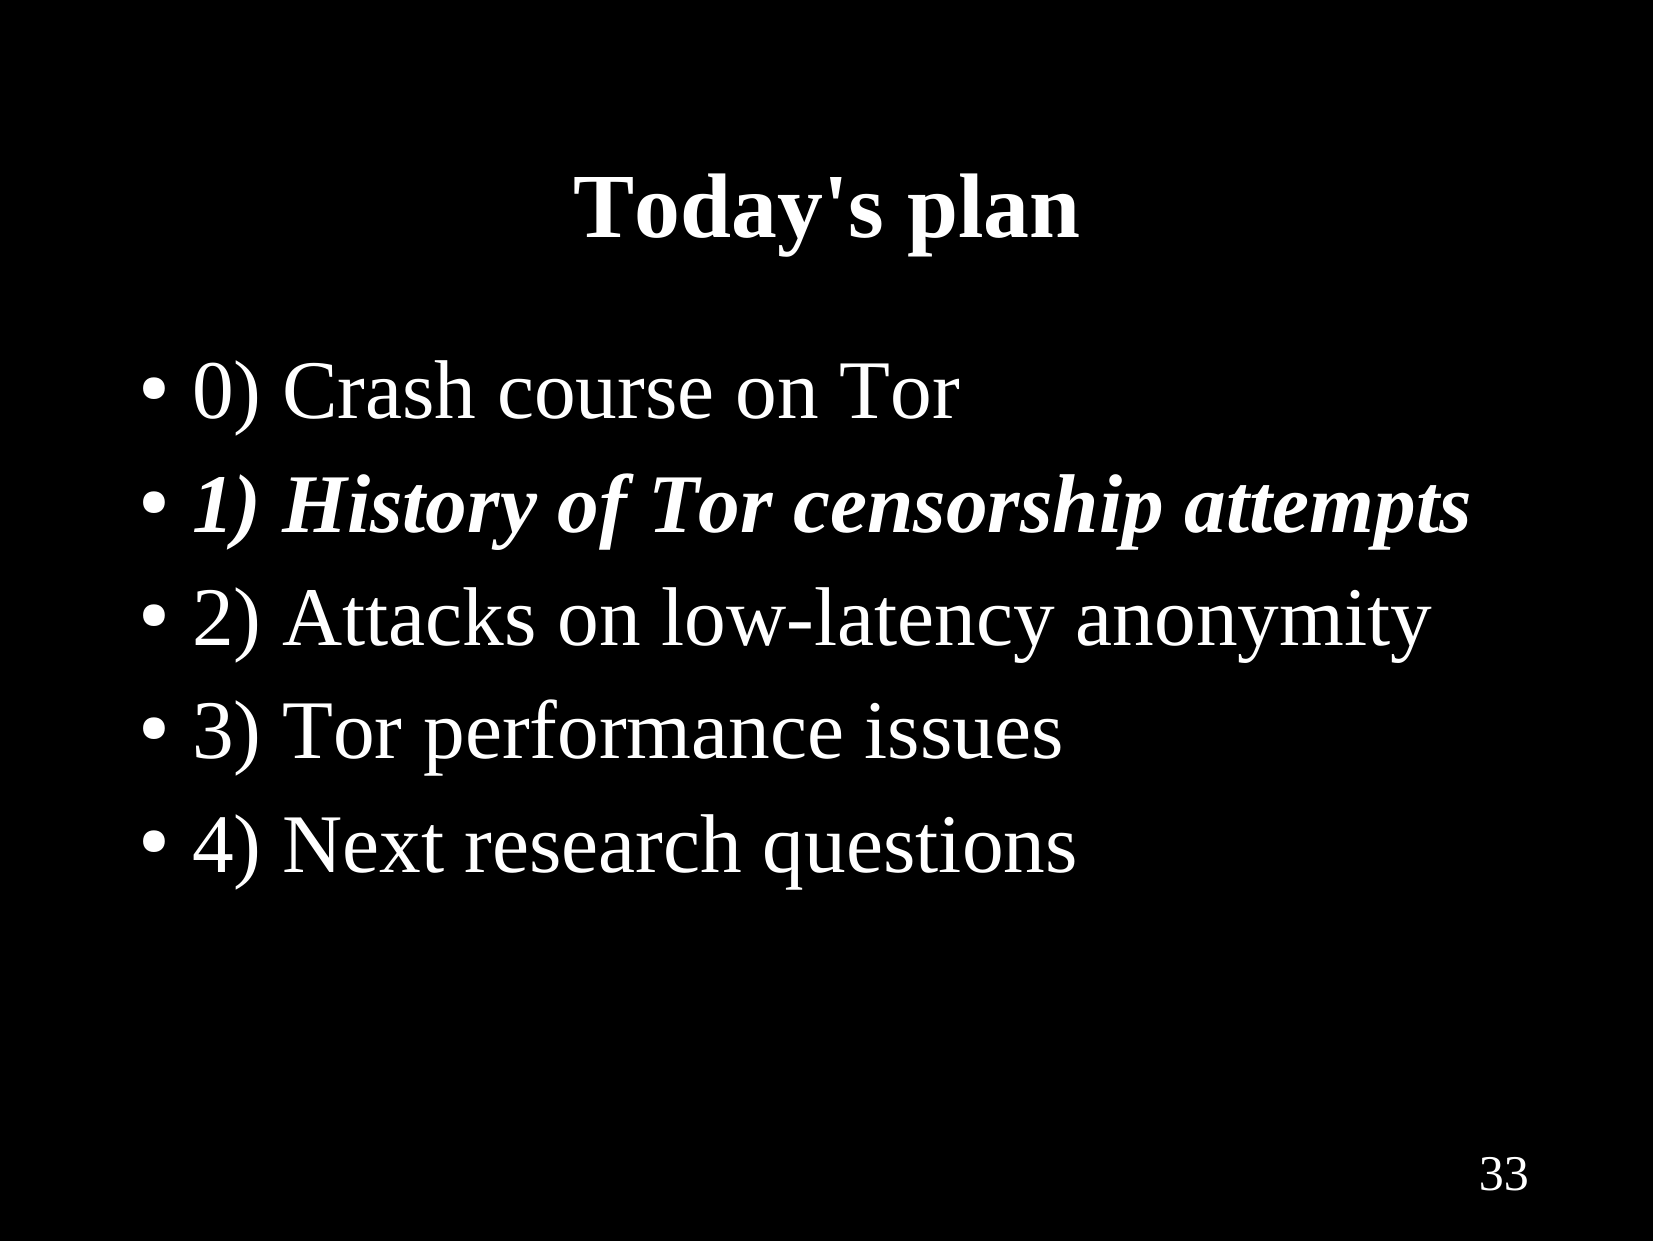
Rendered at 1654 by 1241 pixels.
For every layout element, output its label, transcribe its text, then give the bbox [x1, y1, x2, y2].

list 0) Crash course on Tor 1) History of Tor censorship attempts 2) Attacks on low-latency anonymity 3) Tor performance issues 4) Next research questions [121, 344, 1534, 1127]
title Today's plan [121, 102, 1534, 311]
